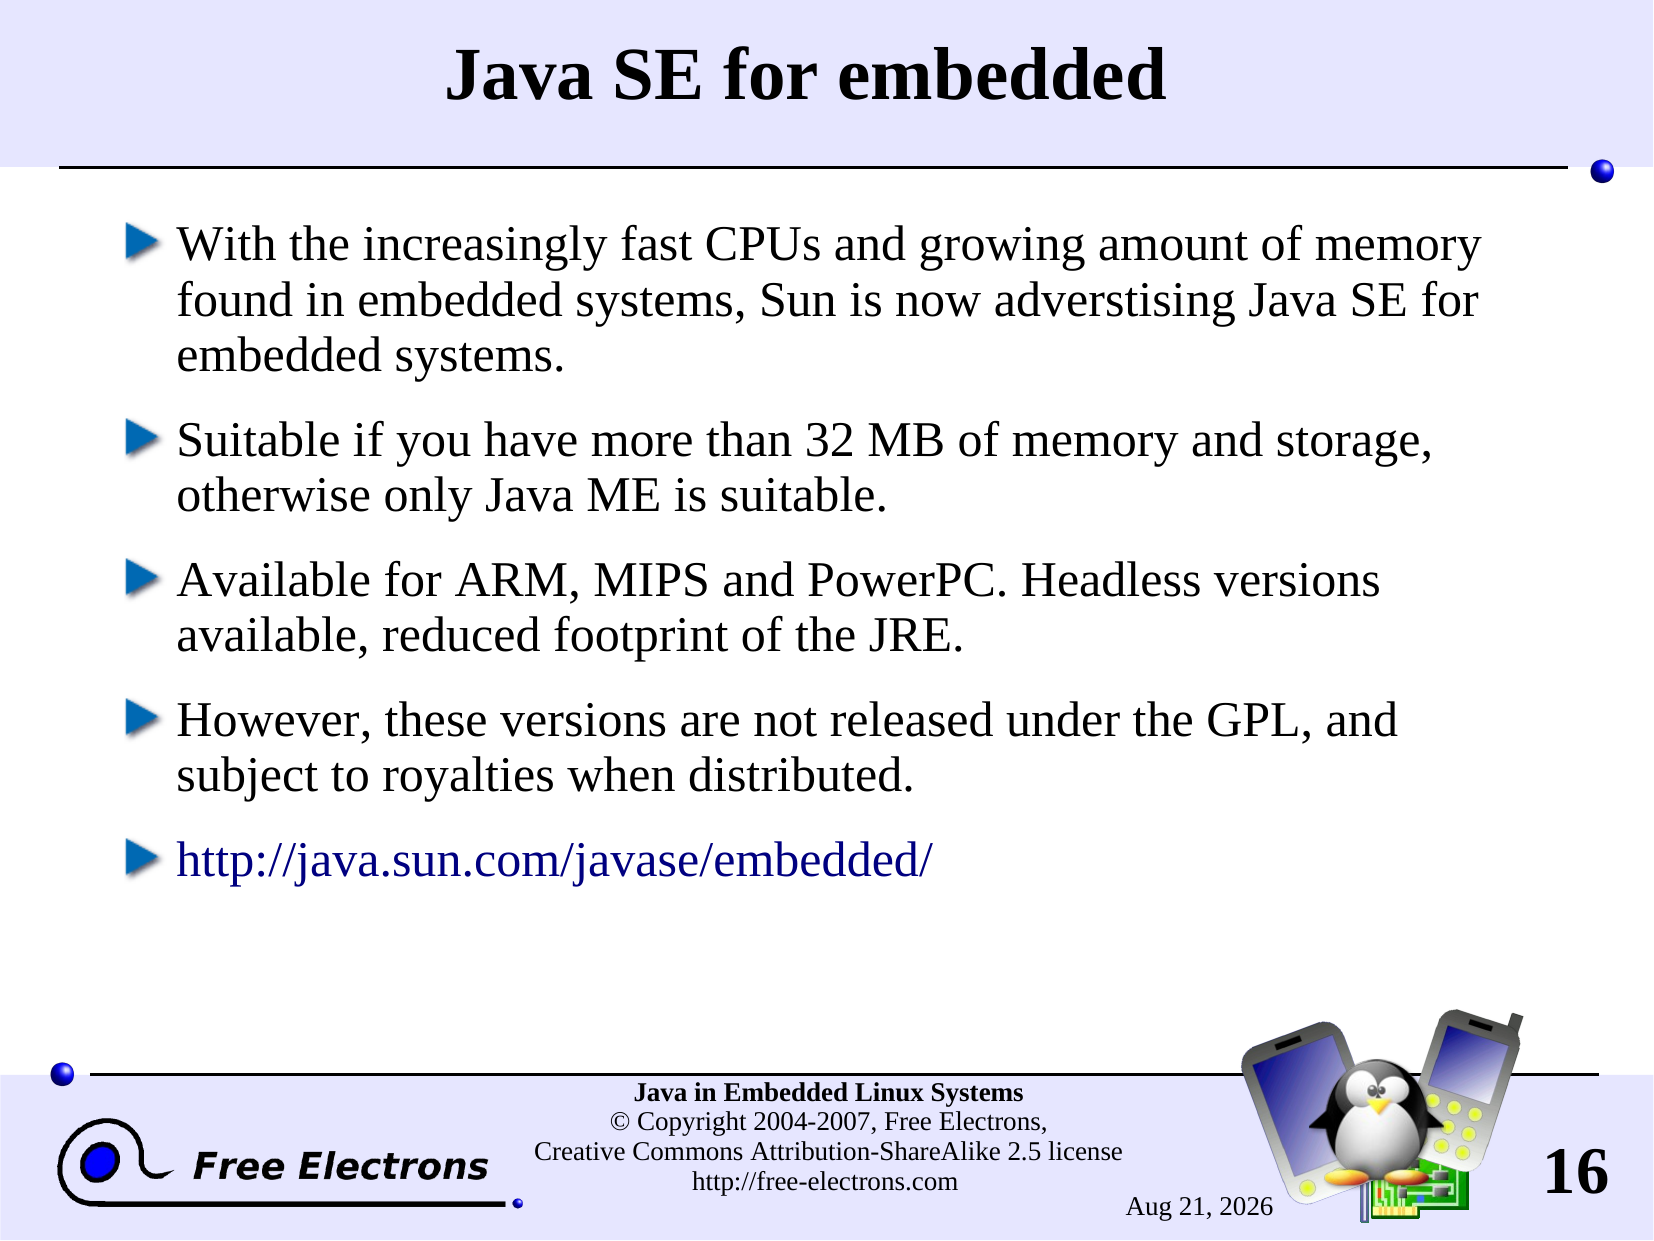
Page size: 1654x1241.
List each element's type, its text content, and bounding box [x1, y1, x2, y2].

picture [1231, 1007, 1538, 1241]
picture [50, 1107, 527, 1216]
title Java SE for embedded [60, 25, 1551, 124]
list With the increasingly fast CPUs and growing amount of memory found in embedded systems, Sun is now adverstising Java SE for embedded systems. Suitable if you have more than 32 MB of memory and storage, otherwise only Java ME is suitable. Available for ARM, MIPS and PowerPC. Headless versions available, reduced footprint of the JRE. However, these versions are not released under the GPL, and subject to royalties when distributed. http://java.sun.com/javase/embedded/ [105, 216, 1518, 1066]
